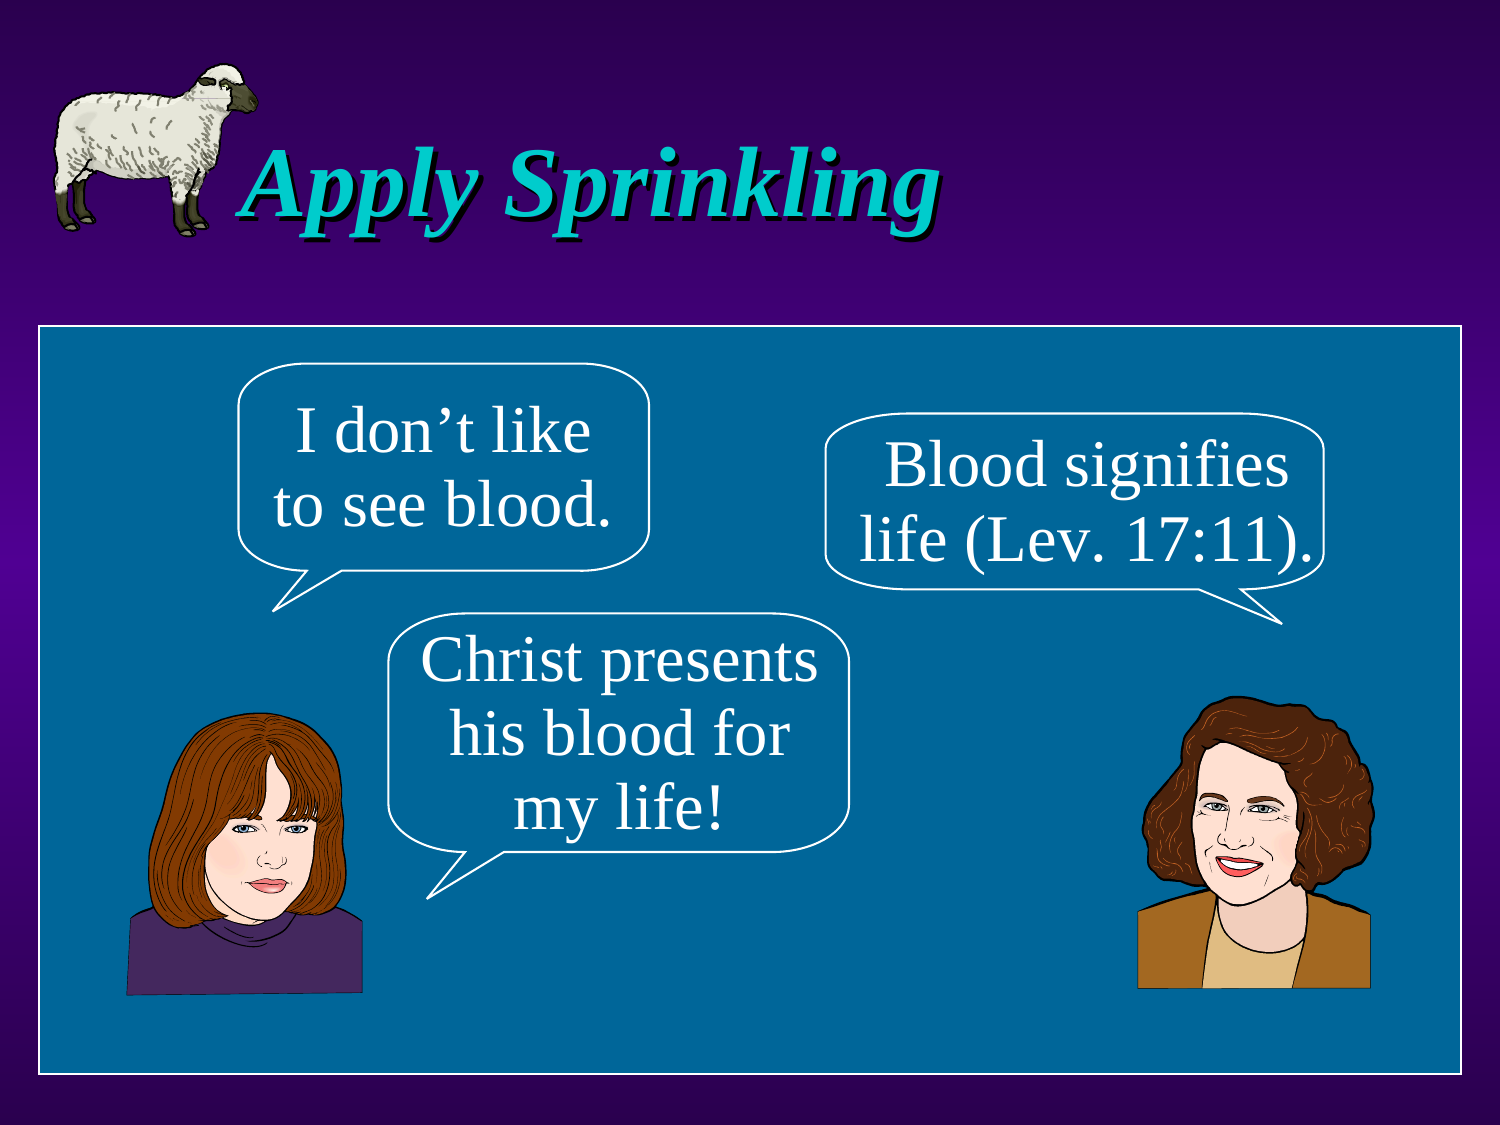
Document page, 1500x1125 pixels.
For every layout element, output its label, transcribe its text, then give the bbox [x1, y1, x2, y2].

text_box I don’t like to see blood. [238, 363, 650, 612]
text_box Blood signifies life (Lev. 17:11). [825, 413, 1324, 624]
chart [1137, 695, 1375, 989]
chart [126, 712, 363, 996]
text_box [38, 325, 1462, 1074]
title Apply Sprinkling [225, 78, 1363, 288]
text_box Christ presents his blood for my life! [388, 613, 849, 899]
